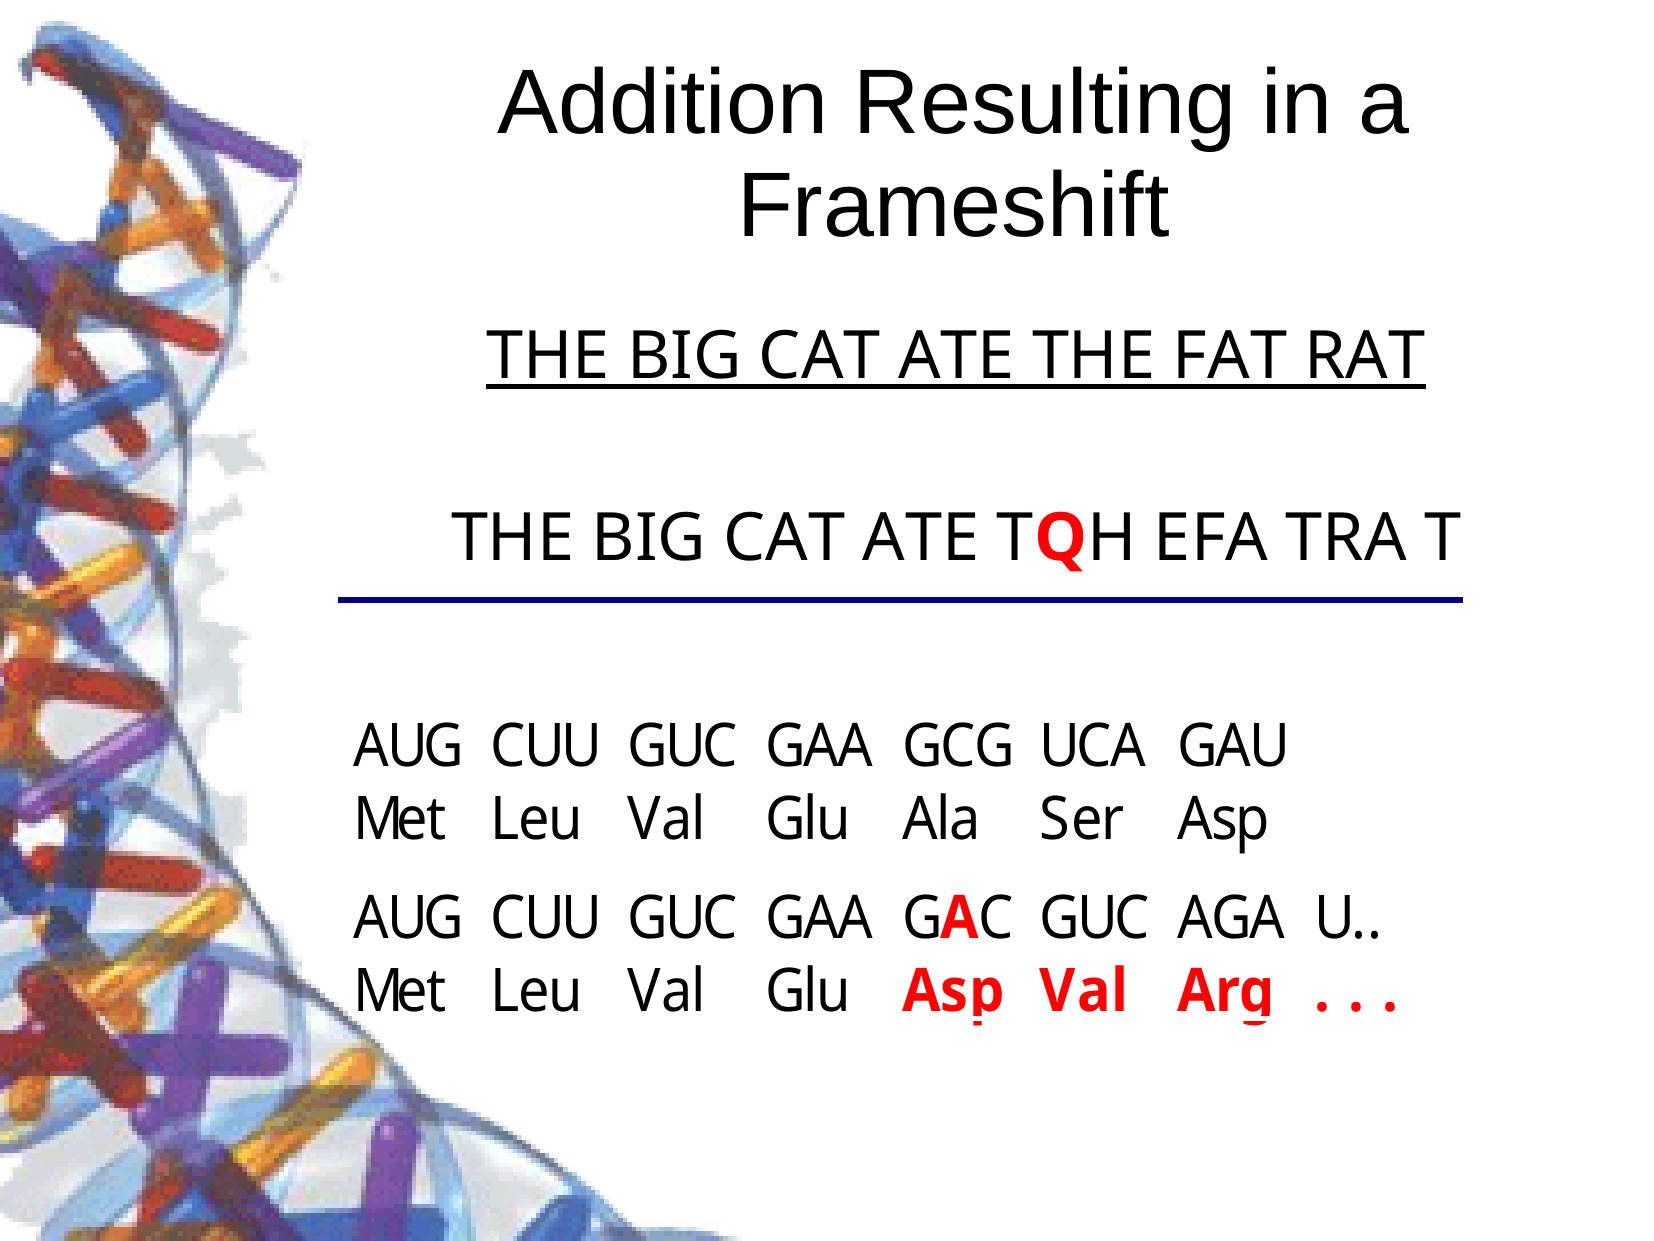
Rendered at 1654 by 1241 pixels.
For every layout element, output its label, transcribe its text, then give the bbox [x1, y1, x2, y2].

chart [351, 708, 1538, 1051]
text_box THE BIG CAT ATE THE FAT RAT THE BIG CAT ATE TQH EFA TRA T [337, 300, 1576, 557]
title Addition Resulting in a Frameshift [337, 49, 1571, 257]
picture [0, 0, 1654, 1241]
